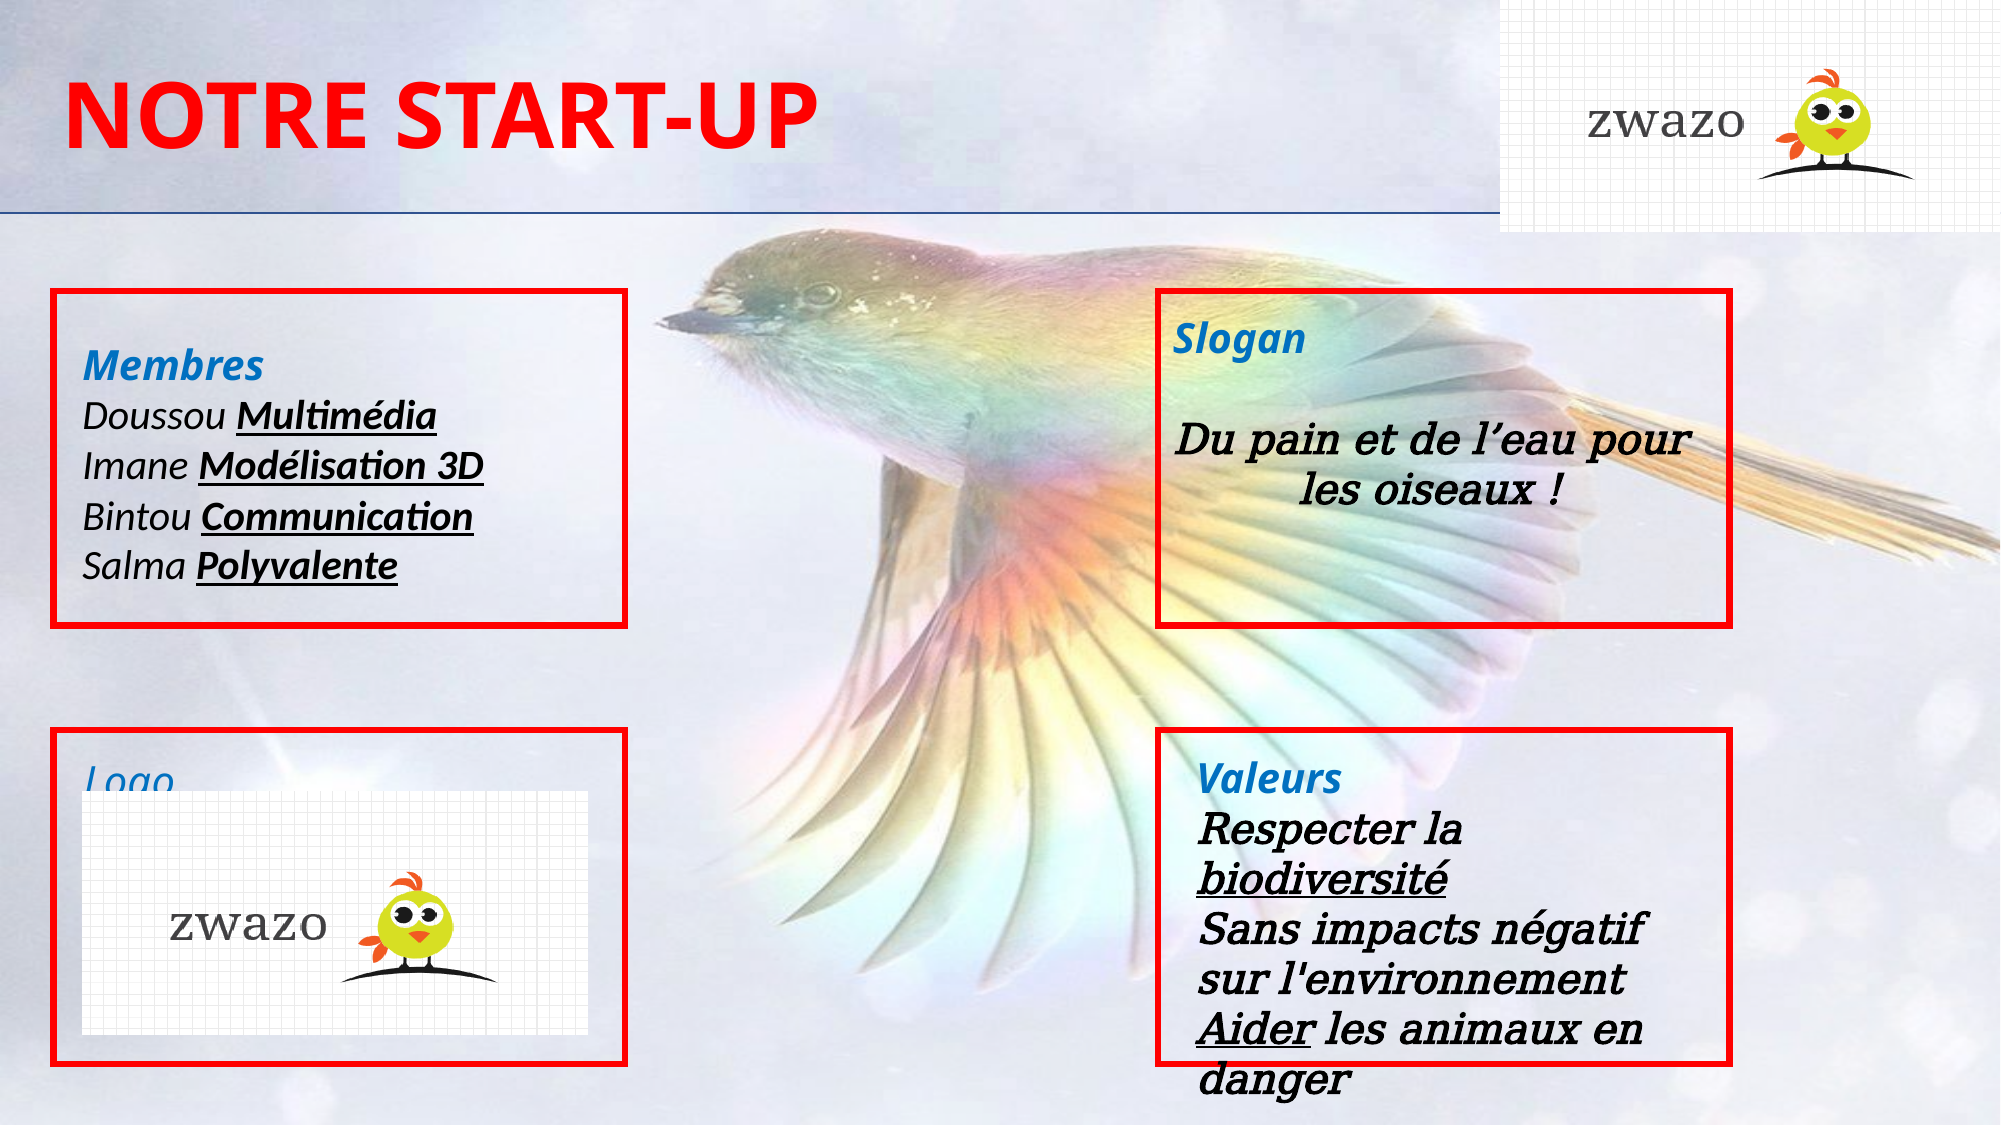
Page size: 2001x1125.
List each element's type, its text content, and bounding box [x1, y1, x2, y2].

picture [82, 791, 588, 1035]
text_box Membres Doussou Multimédia Imane Modélisation 3D Bintou Communication Salma Polyvalente [67, 330, 625, 596]
text_box NOTRE START-UP [46, 49, 933, 176]
text_box Slogan Du pain et de l’eau pour les oiseaux ! [1157, 304, 1716, 520]
picture [0, 0, 2001, 232]
text_box Valeurs Respecter la biodiversité Sans impacts négatif sur l'environnement Aider les animaux en danger [1181, 744, 1725, 1060]
text_box Logo [69, 744, 579, 843]
